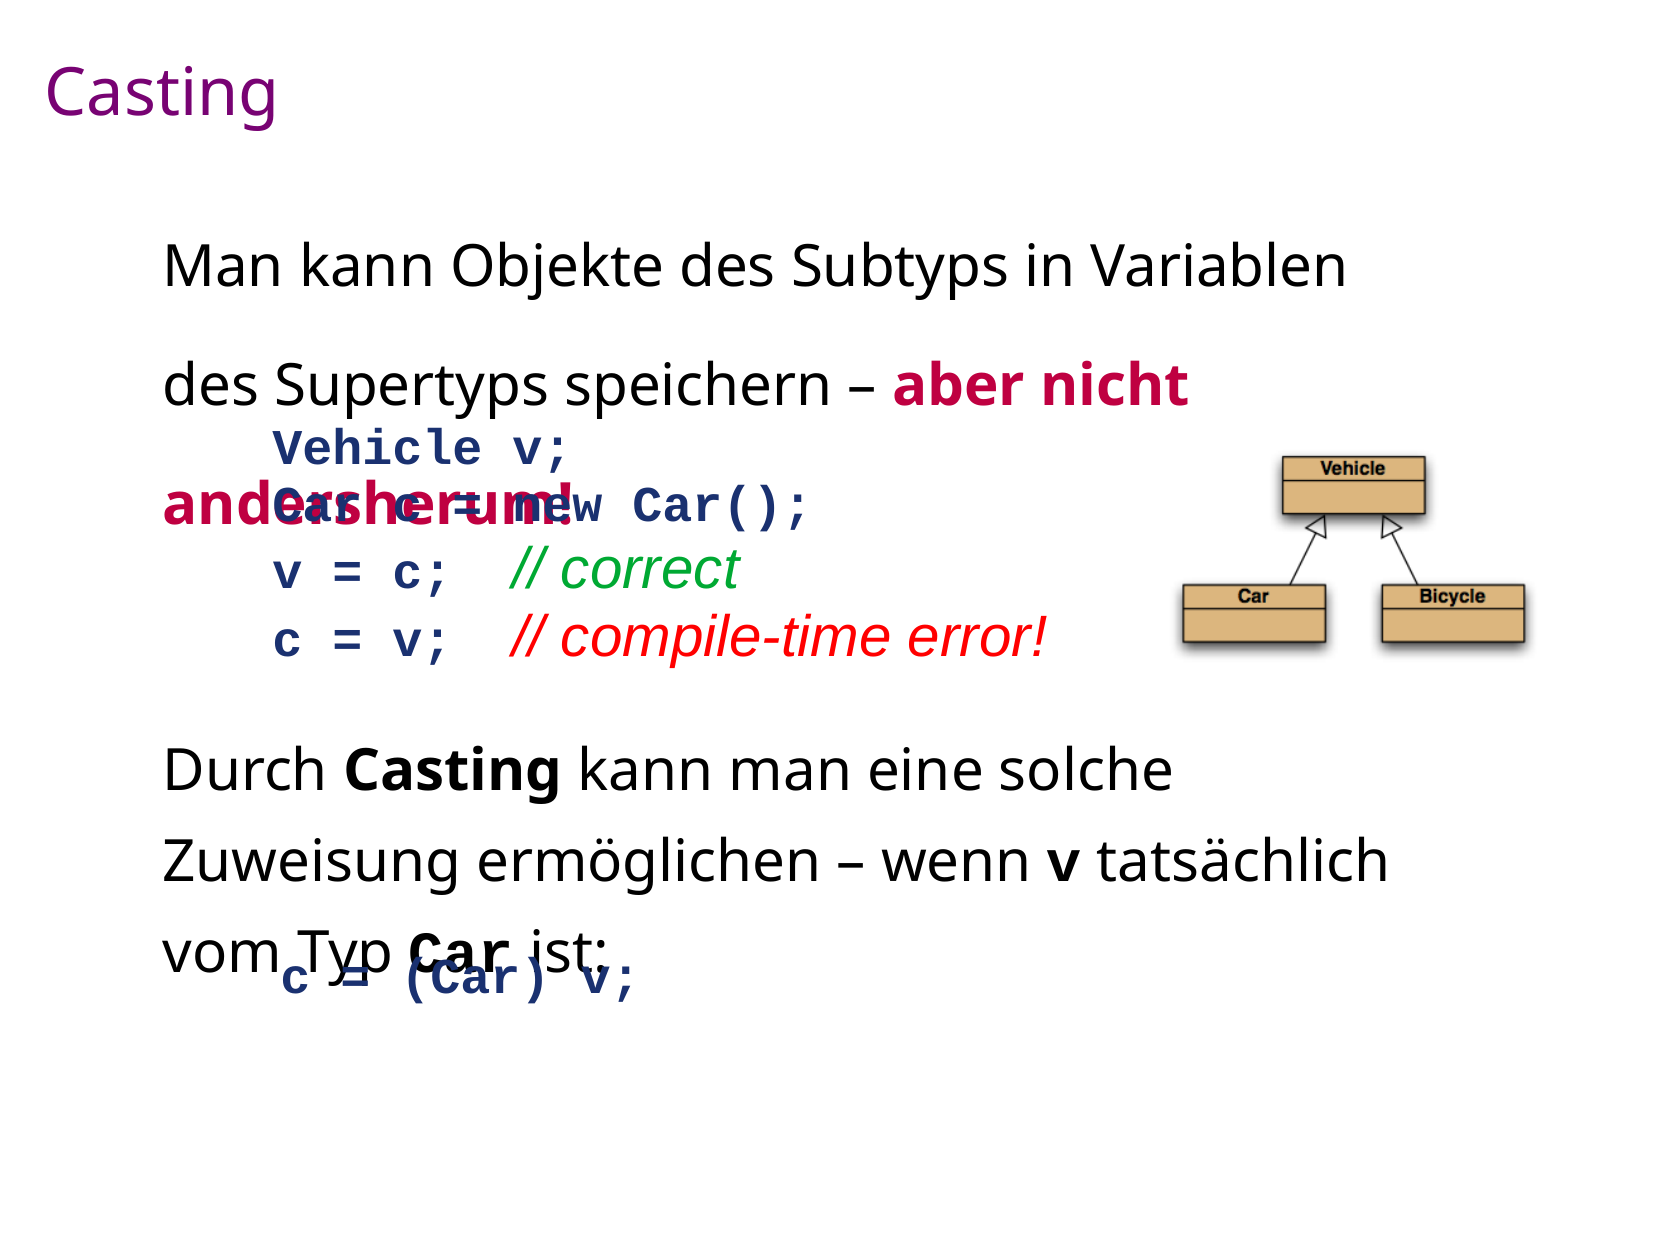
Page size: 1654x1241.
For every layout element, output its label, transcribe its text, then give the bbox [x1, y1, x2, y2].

text_box Vehicle v; Car c = new Car(); v = c; // correct c = v; // compile-time error! [197, 415, 1063, 680]
text_box Durch Casting kann man eine solche Zuweisung ermöglichen – wenn v tatsächlich vom Typ Car ist: [147, 708, 1418, 975]
title Casting [29, 29, 1435, 148]
picture [1151, 432, 1555, 680]
text_box Man kann Objekte des Subtyps in Variablen des Supertyps speichern – aber nicht andersherum! [147, 177, 1418, 443]
text_box c = (Car) v; [265, 944, 656, 1017]
